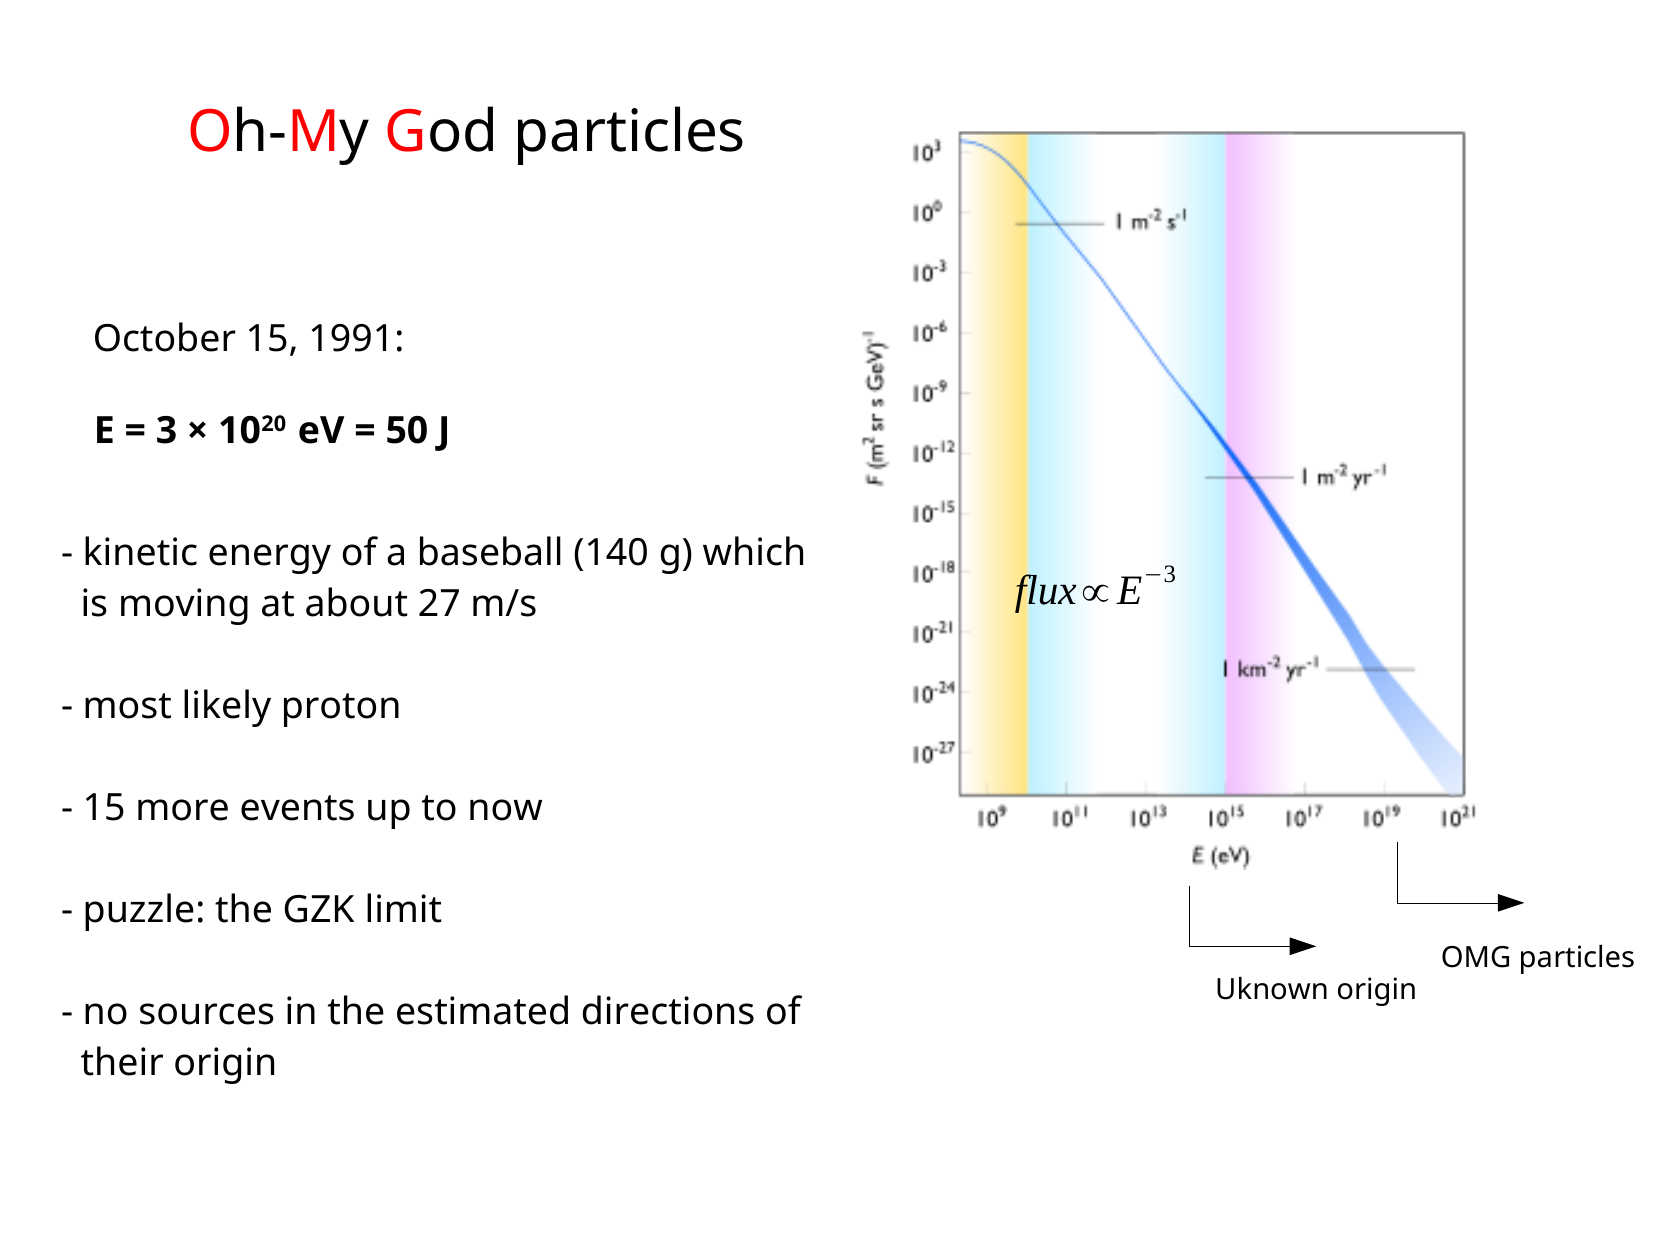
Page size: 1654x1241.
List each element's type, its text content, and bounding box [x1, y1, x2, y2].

text_box Uknown origin [1200, 960, 1419, 1017]
text_box - kinetic energy of a baseball (140 g) which is moving at about 27 m/s - most likely proton - 15 more events up to now - puzzle: the GZK limit - no sources in the estimated directions of their origin [46, 517, 840, 1111]
picture [861, 130, 1478, 871]
text_box E = 3 × 1020 eV = 50 J [69, 396, 549, 464]
text_box OMG particles [1426, 928, 1654, 985]
chart [999, 560, 1182, 613]
text_box October 15, 1991: [78, 303, 420, 372]
text_box Oh-My God particles [172, 82, 831, 179]
